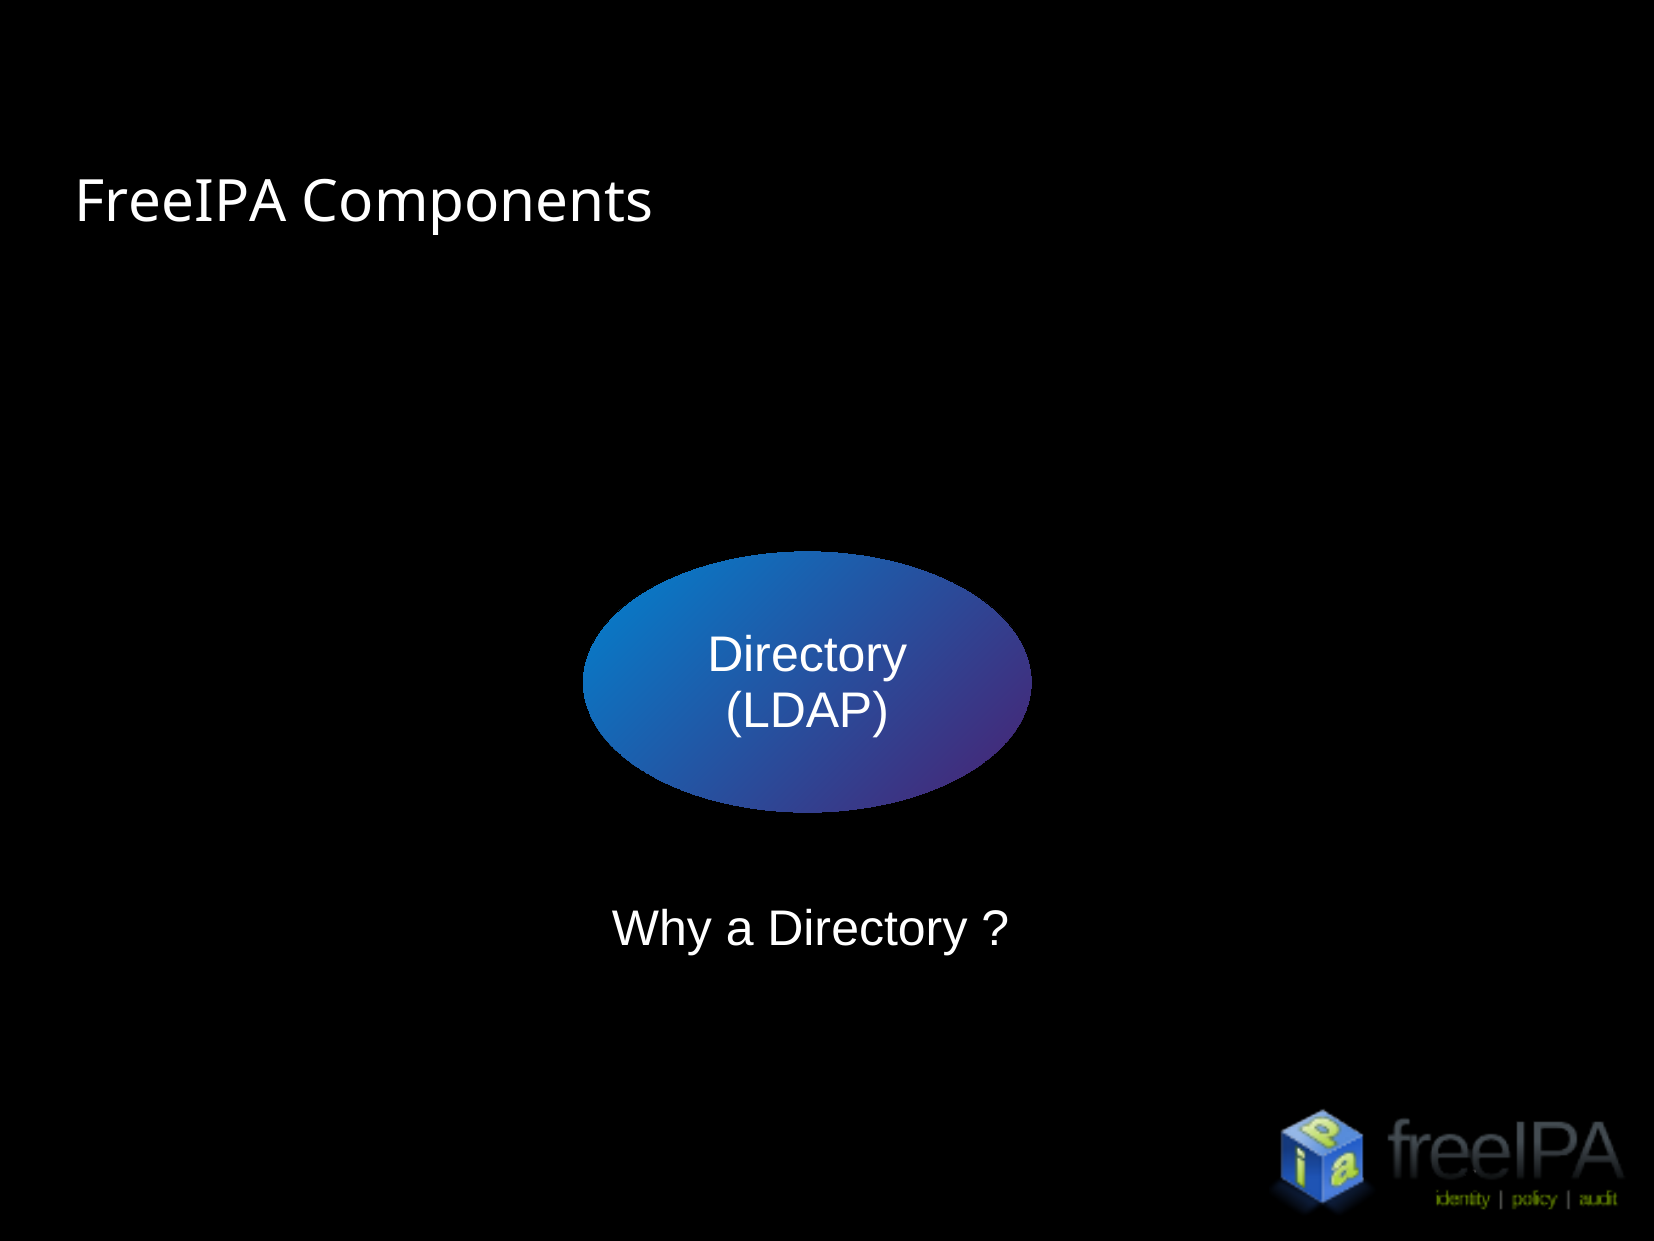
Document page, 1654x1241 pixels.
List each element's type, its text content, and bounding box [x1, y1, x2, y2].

text_box Directory (LDAP) [582, 550, 1033, 814]
text_box Why a Directory ? [611, 900, 1025, 963]
title FreeIPA Components [74, 140, 1506, 259]
picture [1269, 1105, 1634, 1220]
